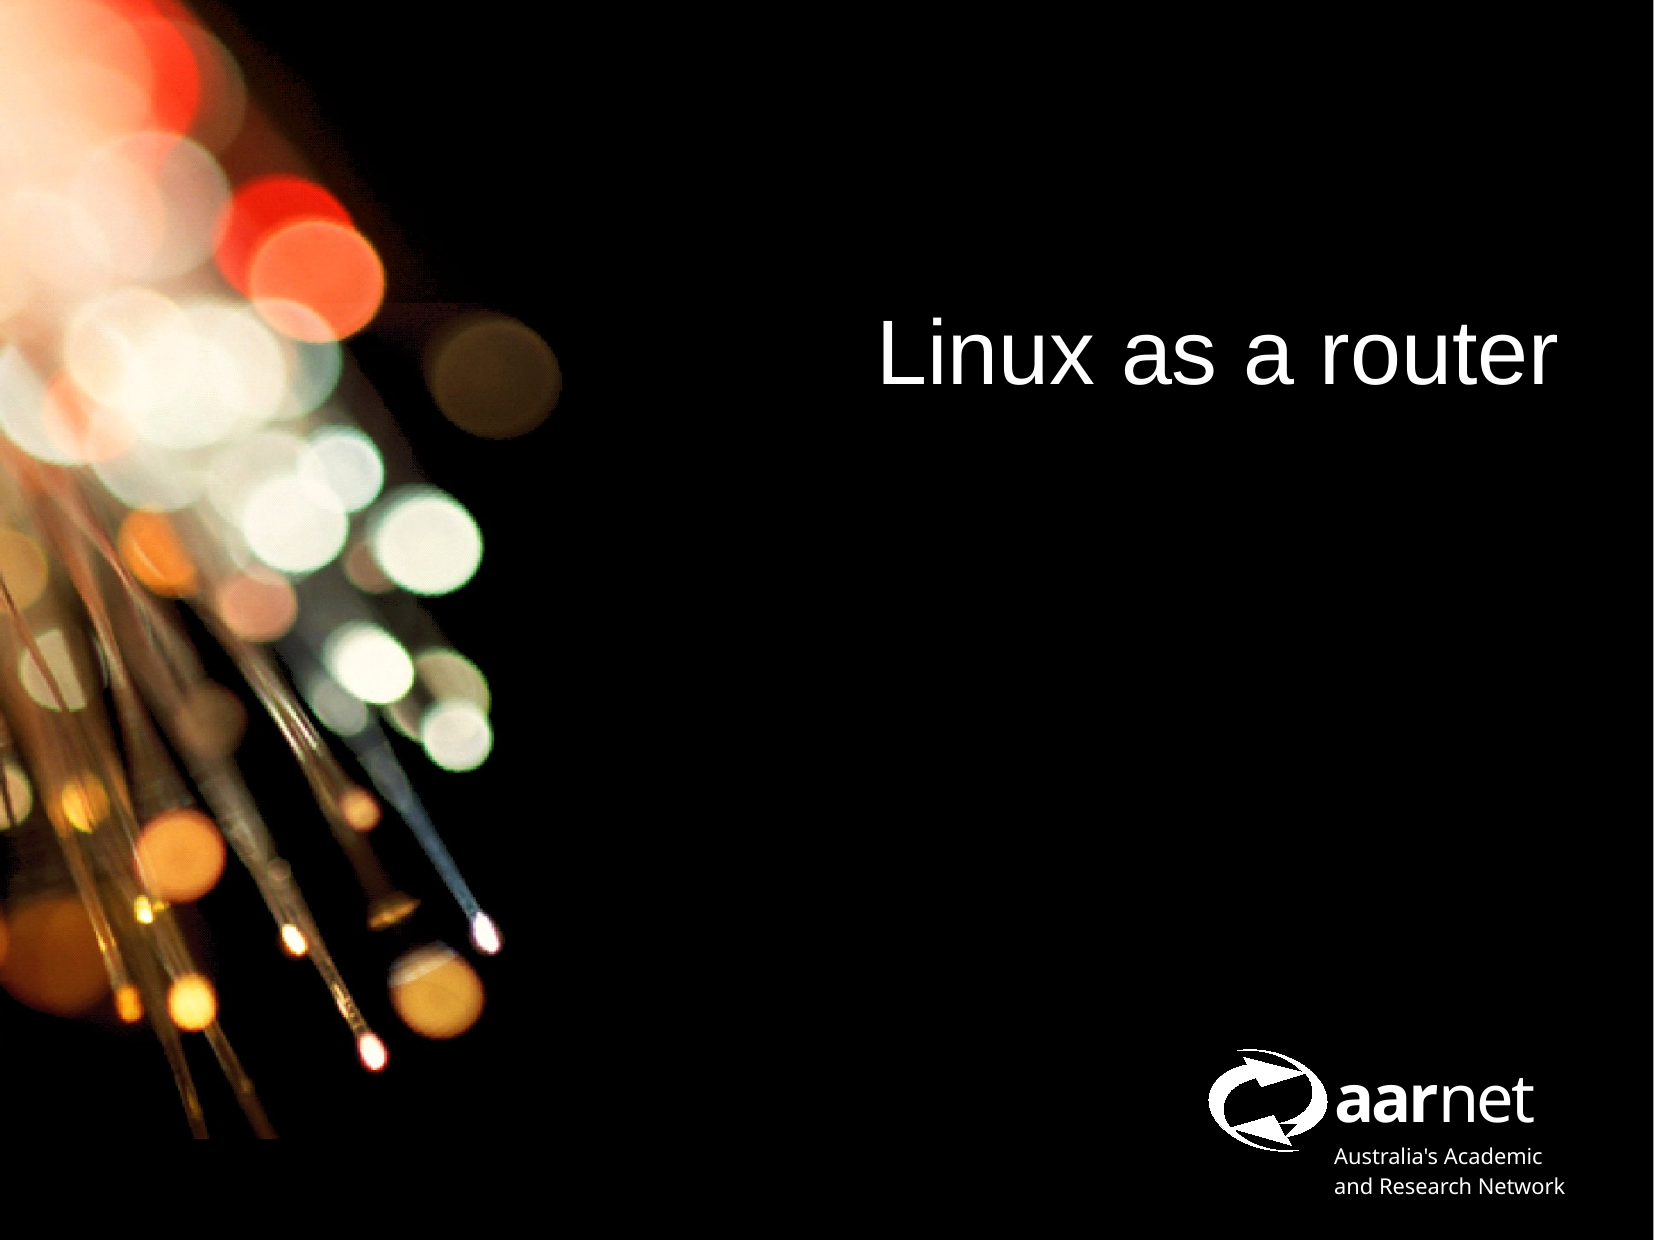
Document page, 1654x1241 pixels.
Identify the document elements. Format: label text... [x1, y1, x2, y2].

title Linux as a router [554, 195, 1561, 510]
text_box aarnet Australia's Academic and Research Network [1319, 1043, 1595, 1192]
picture [0, 0, 564, 1139]
text_box [1208, 1049, 1328, 1152]
